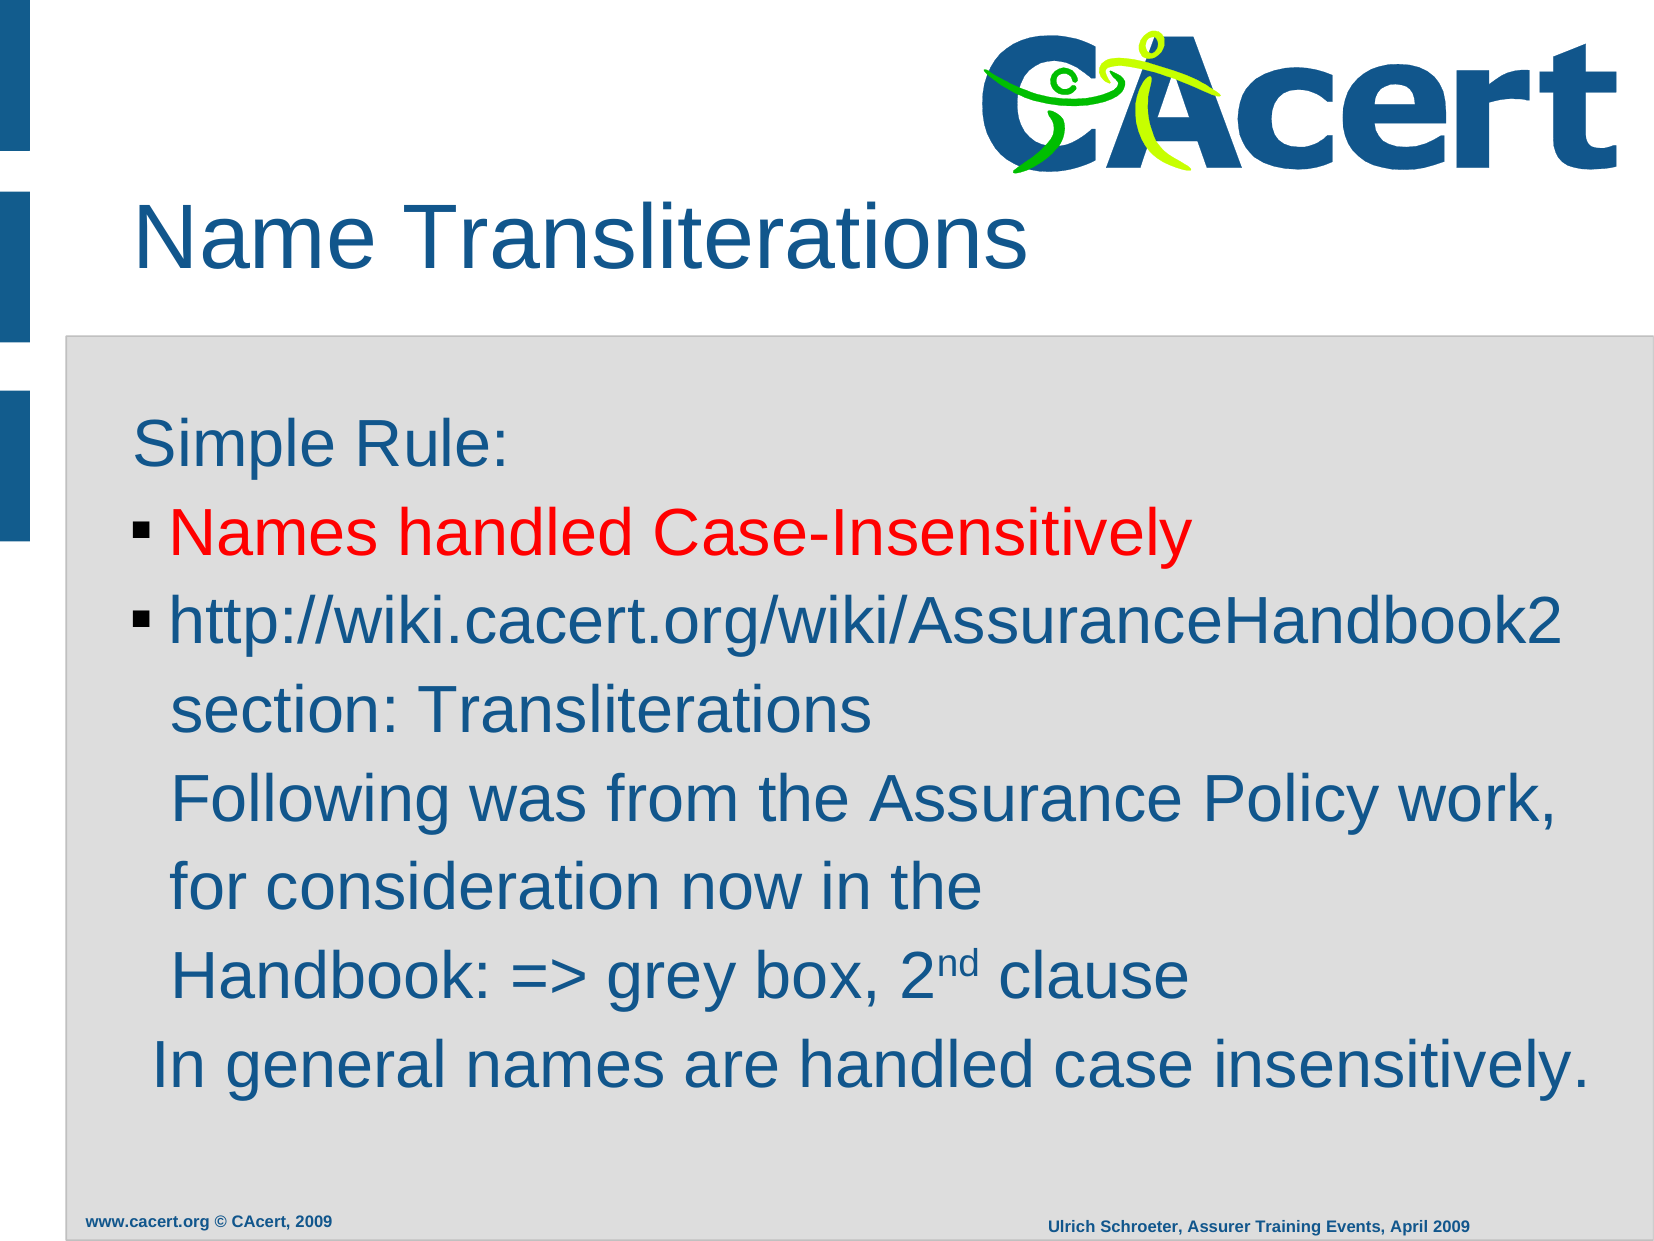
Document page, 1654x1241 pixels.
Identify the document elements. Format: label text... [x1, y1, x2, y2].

text_box Name Transliterations [118, 177, 1046, 296]
text_box Simple Rule: Names handled Case-Insensitively http://wiki.cacert.org/wiki/AssuranceHandbook2 section: Transliterations Following was from the Assurance Policy work, for consideration now in the Handbook: => grey box, 2nd clause In general names are handled case insensitively. [118, 384, 1607, 1110]
